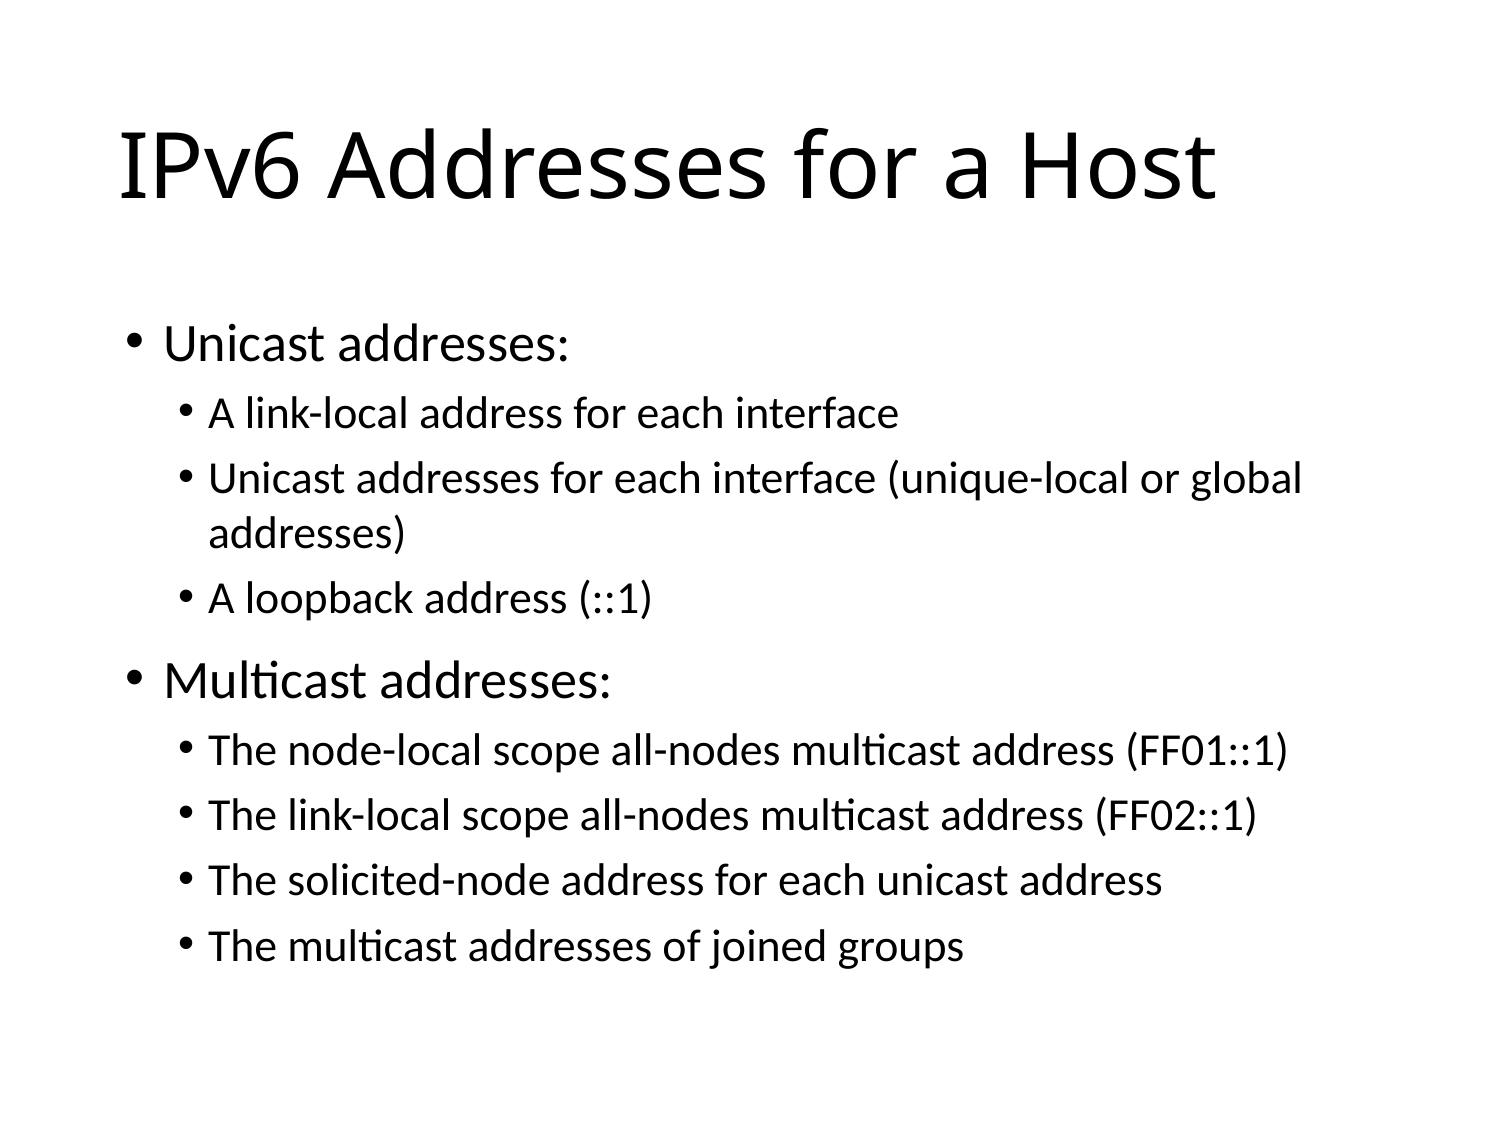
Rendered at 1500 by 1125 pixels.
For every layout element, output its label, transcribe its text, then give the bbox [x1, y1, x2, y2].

list Unicast addresses: A link-local address for each interface Unicast addresses for each interface (unique-local or global addresses) A loopback address (::1) Multicast addresses: The node-local scope all-nodes multicast address (FF01::1) The link-local scope all-nodes multicast address (FF02::1) The solicited-node address for each unicast address The multicast addresses of joined groups [103, 299, 1397, 1014]
title IPv6 Addresses for a Host [103, 59, 1397, 278]
